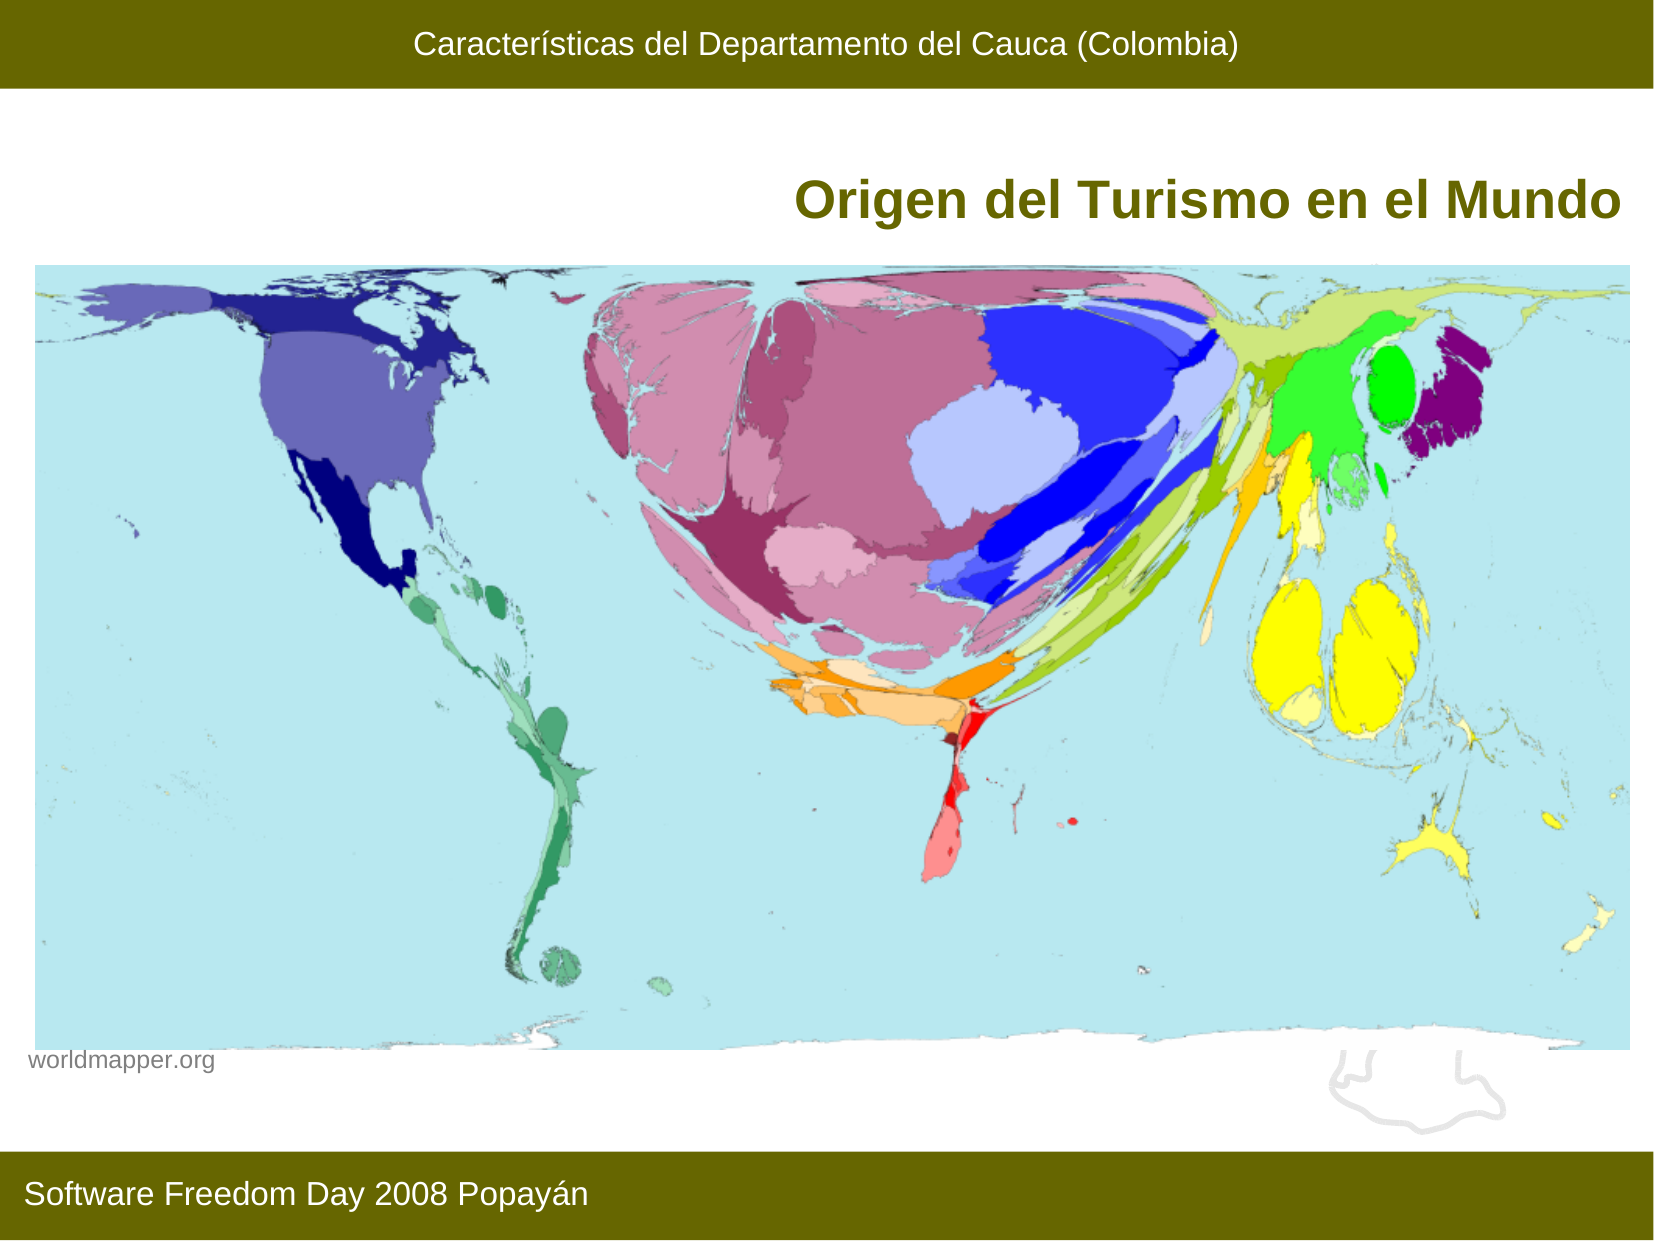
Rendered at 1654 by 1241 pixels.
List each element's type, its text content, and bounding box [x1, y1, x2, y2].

picture [35, 265, 1630, 1051]
text_box worldmapper.org [28, 1045, 214, 1074]
title Origen del Turismo en el Mundo [147, 147, 1625, 252]
